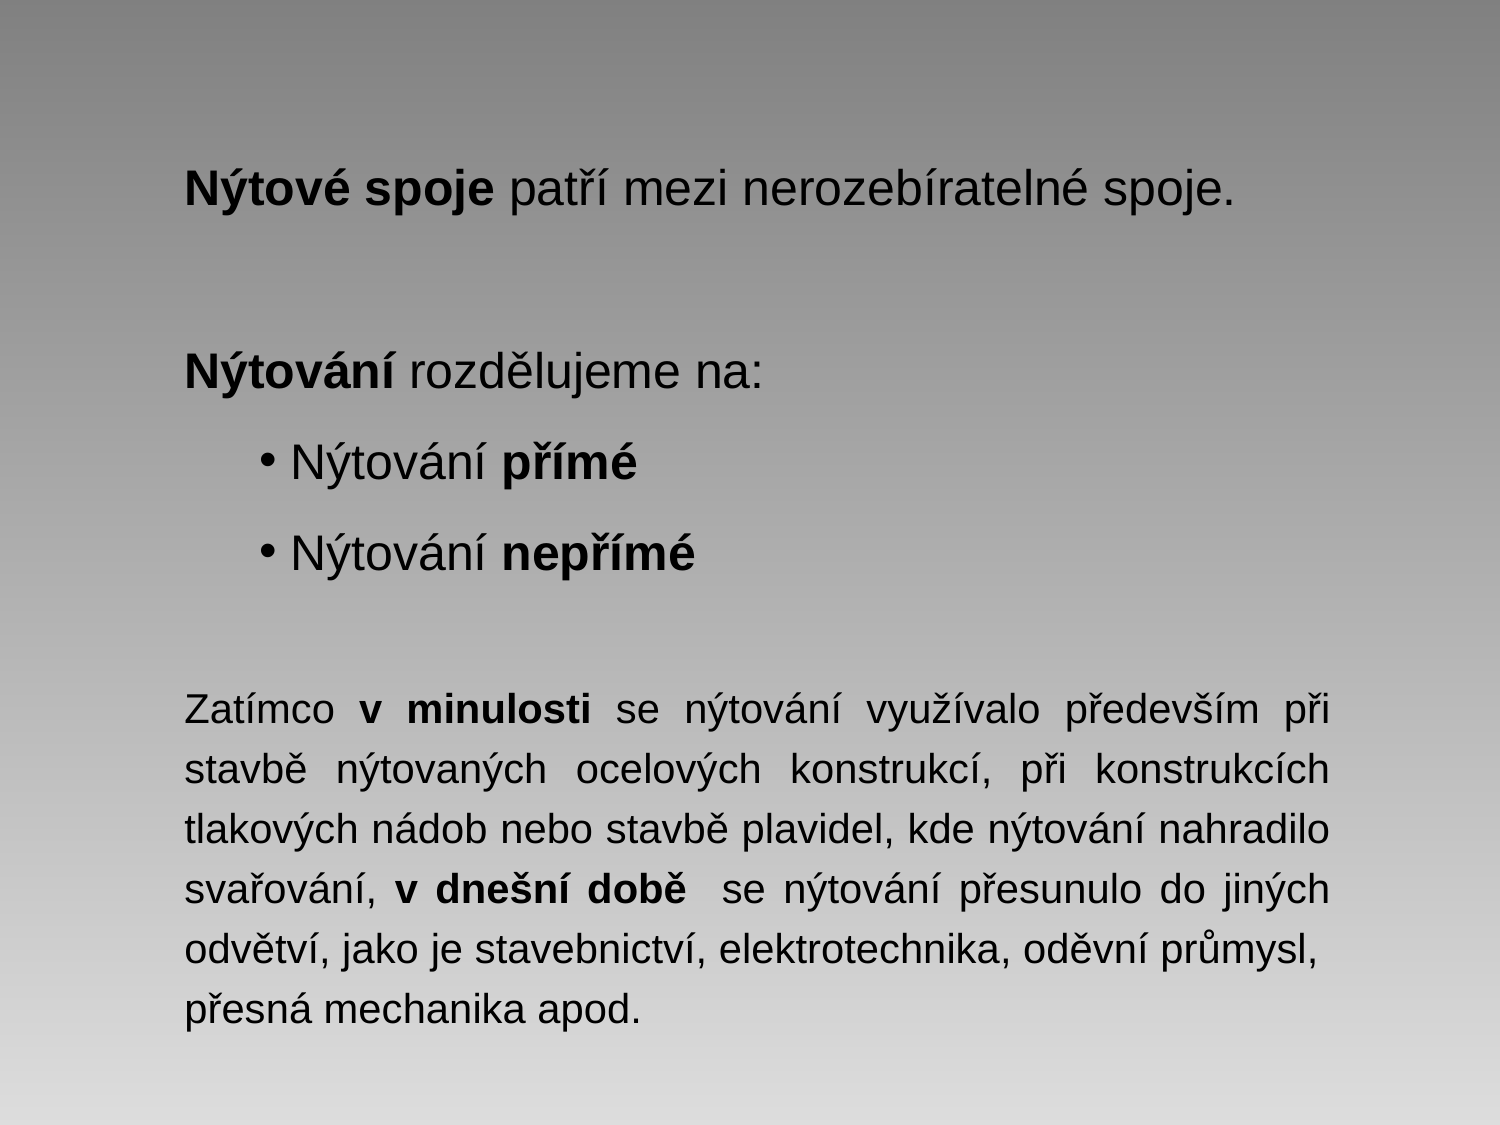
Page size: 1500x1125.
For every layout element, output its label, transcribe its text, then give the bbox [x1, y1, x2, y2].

text_box Nýtové spoje patří mezi nerozebíratelné spoje. Nýtování rozdělujeme na: Nýtování přímé Nýtování nepřímé Zatímco v minulosti se nýtování využívalo především při stavbě nýtovaných ocelových konstrukcí, při konstrukcích tlakových nádob nebo stavbě plavidel, kde nýtování nahradilo svařování, v dnešní době se nýtování přesunulo do jiných odvětví, jako je stavebnictví, elektrotechnika, oděvní průmysl, přesná mechanika apod. [169, 147, 1346, 1040]
